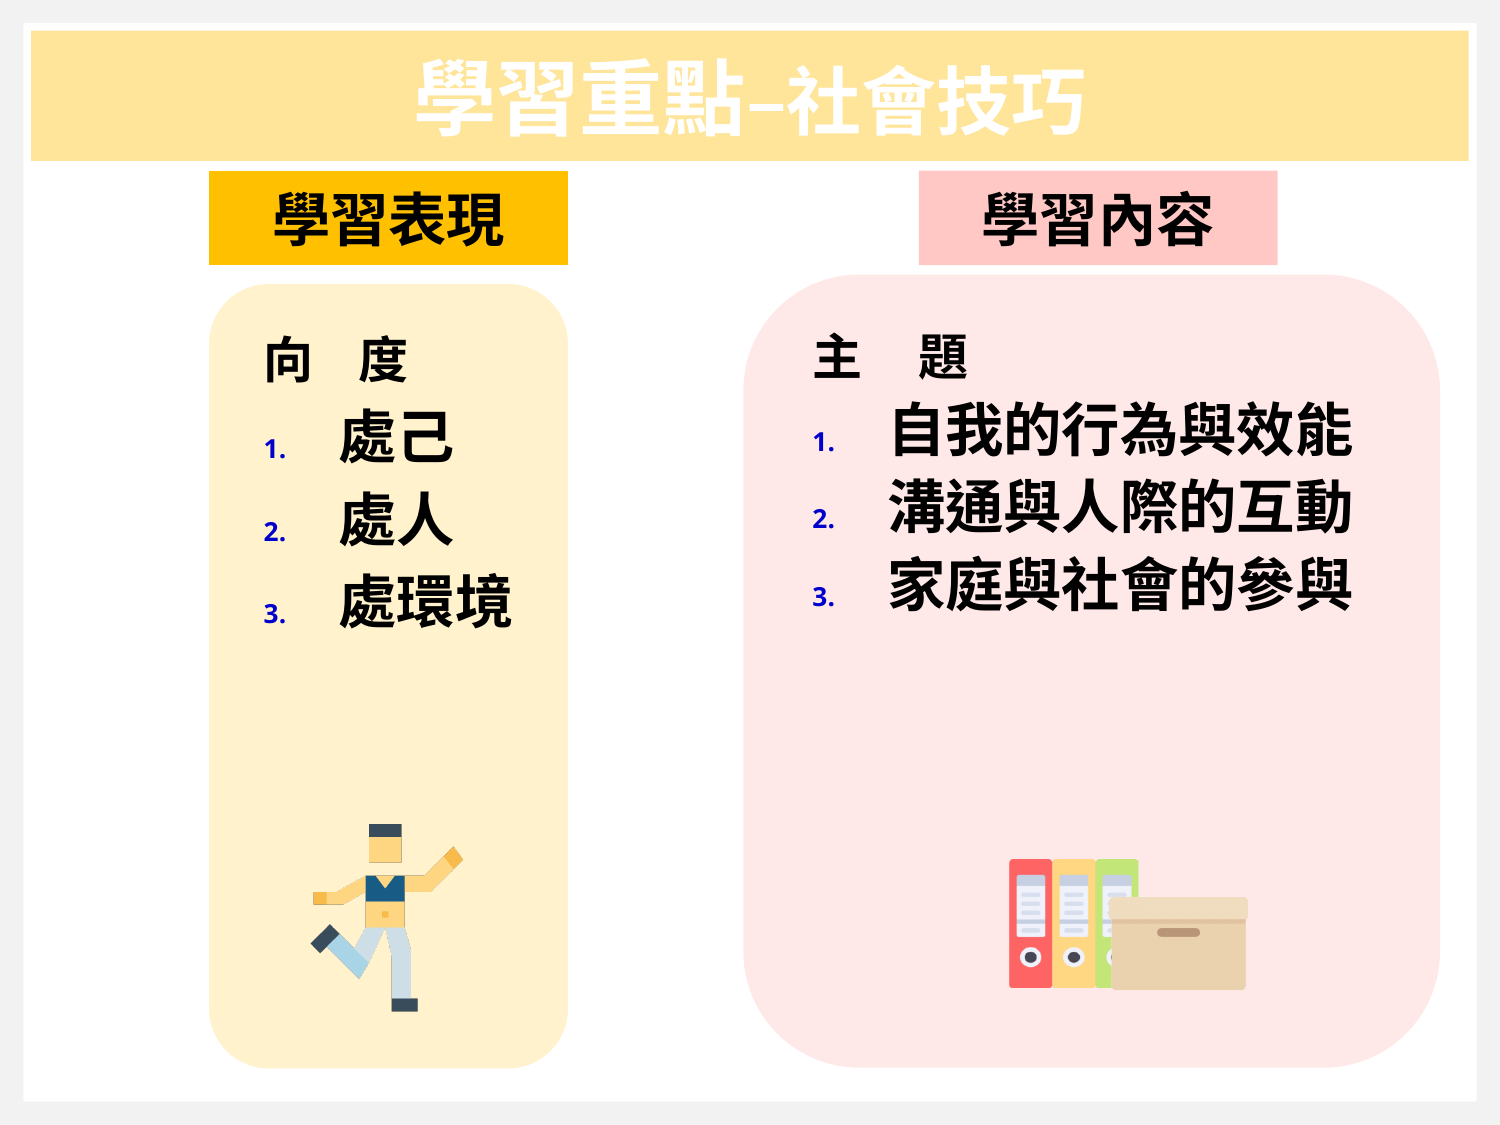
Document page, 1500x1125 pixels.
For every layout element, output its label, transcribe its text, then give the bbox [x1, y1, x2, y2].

text_box 向 度 處己 處人 處環境 [248, 320, 529, 644]
text_box 學習重點–社會技巧 [31, 30, 1469, 161]
text_box [743, 274, 1441, 1068]
text_box 主 題 自我的行為與效能 溝通與人際的互動 家庭與社會的參與 [797, 318, 1400, 626]
text_box [209, 283, 568, 1069]
text_box 學習內容 [919, 171, 1278, 265]
text_box 學習表現 [209, 171, 568, 265]
picture [1004, 859, 1248, 1008]
picture [281, 814, 489, 1021]
